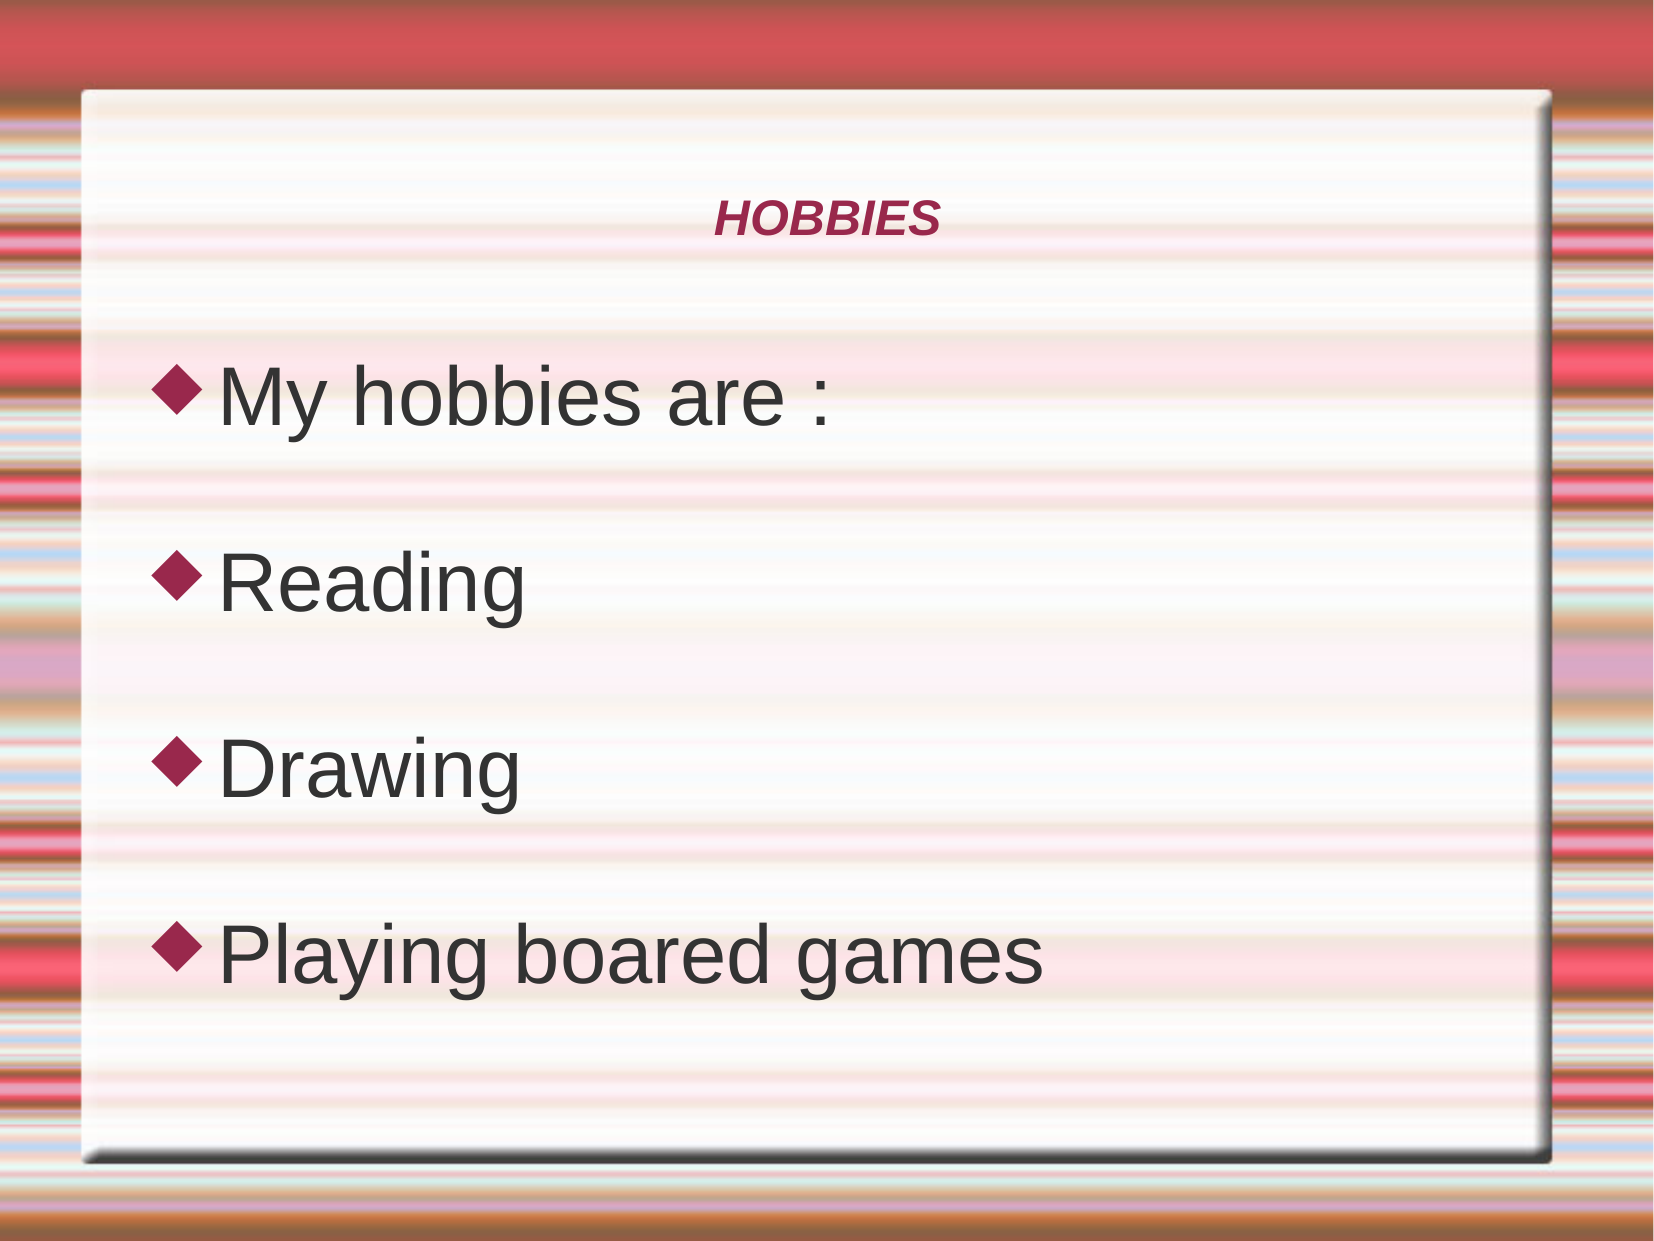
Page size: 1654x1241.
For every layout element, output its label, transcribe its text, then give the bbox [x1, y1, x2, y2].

title HOBBIES [121, 114, 1534, 322]
picture [0, 0, 1654, 1241]
list My hobbies are : Reading Drawing Playing boared games [134, 350, 1516, 1132]
